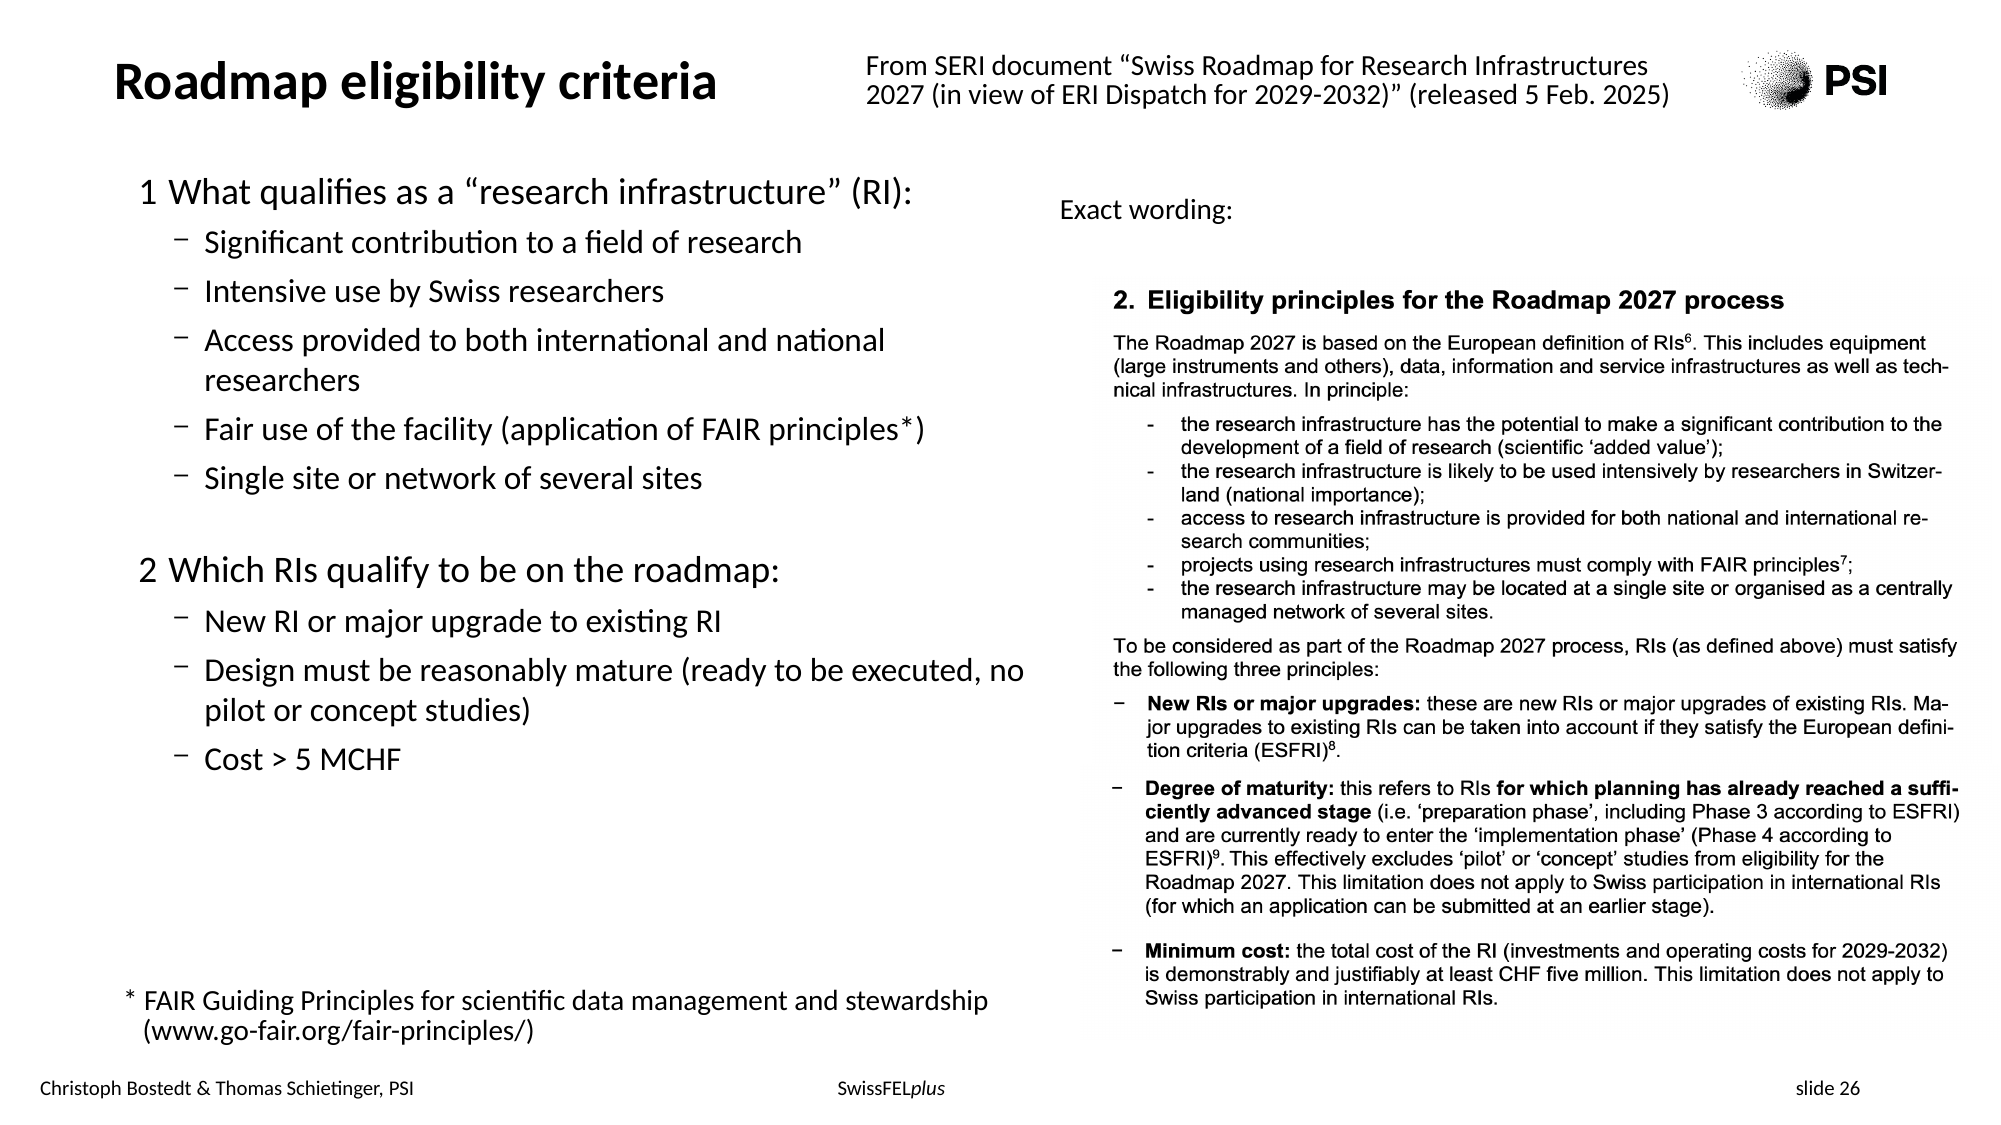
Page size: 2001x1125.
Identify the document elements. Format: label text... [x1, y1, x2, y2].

text_box From SERI document “Swiss Roadmap for Research Infrastructures 2027 (in view of ERI Dispatch for 2029-2032)” (released 5 Feb. 2025) [850, 45, 1710, 120]
text_box What qualifies as a “research infrastructure” (RI): Significant contribution to a field of research Intensive use by Swiss researchers Access provided to both international and national researchers Fair use of the facility (application of FAIR principles*) Single site or network of several sites Which RIs qualify to be on the roadmap: New RI or major upgrade to existing RI Design must be reasonably mature (ready to be executed, no pilot or concept studies) Cost > 5 MCHF [120, 166, 1045, 1046]
title Roadmap eligibility criteria [114, 45, 850, 118]
text_box Exact wording: [1044, 190, 1282, 240]
picture [1080, 276, 2000, 1040]
text_box * FAIR Guiding Principles for scientific data management and stewardship (www.go-fair.org/fair-principles/) [108, 981, 1041, 1055]
